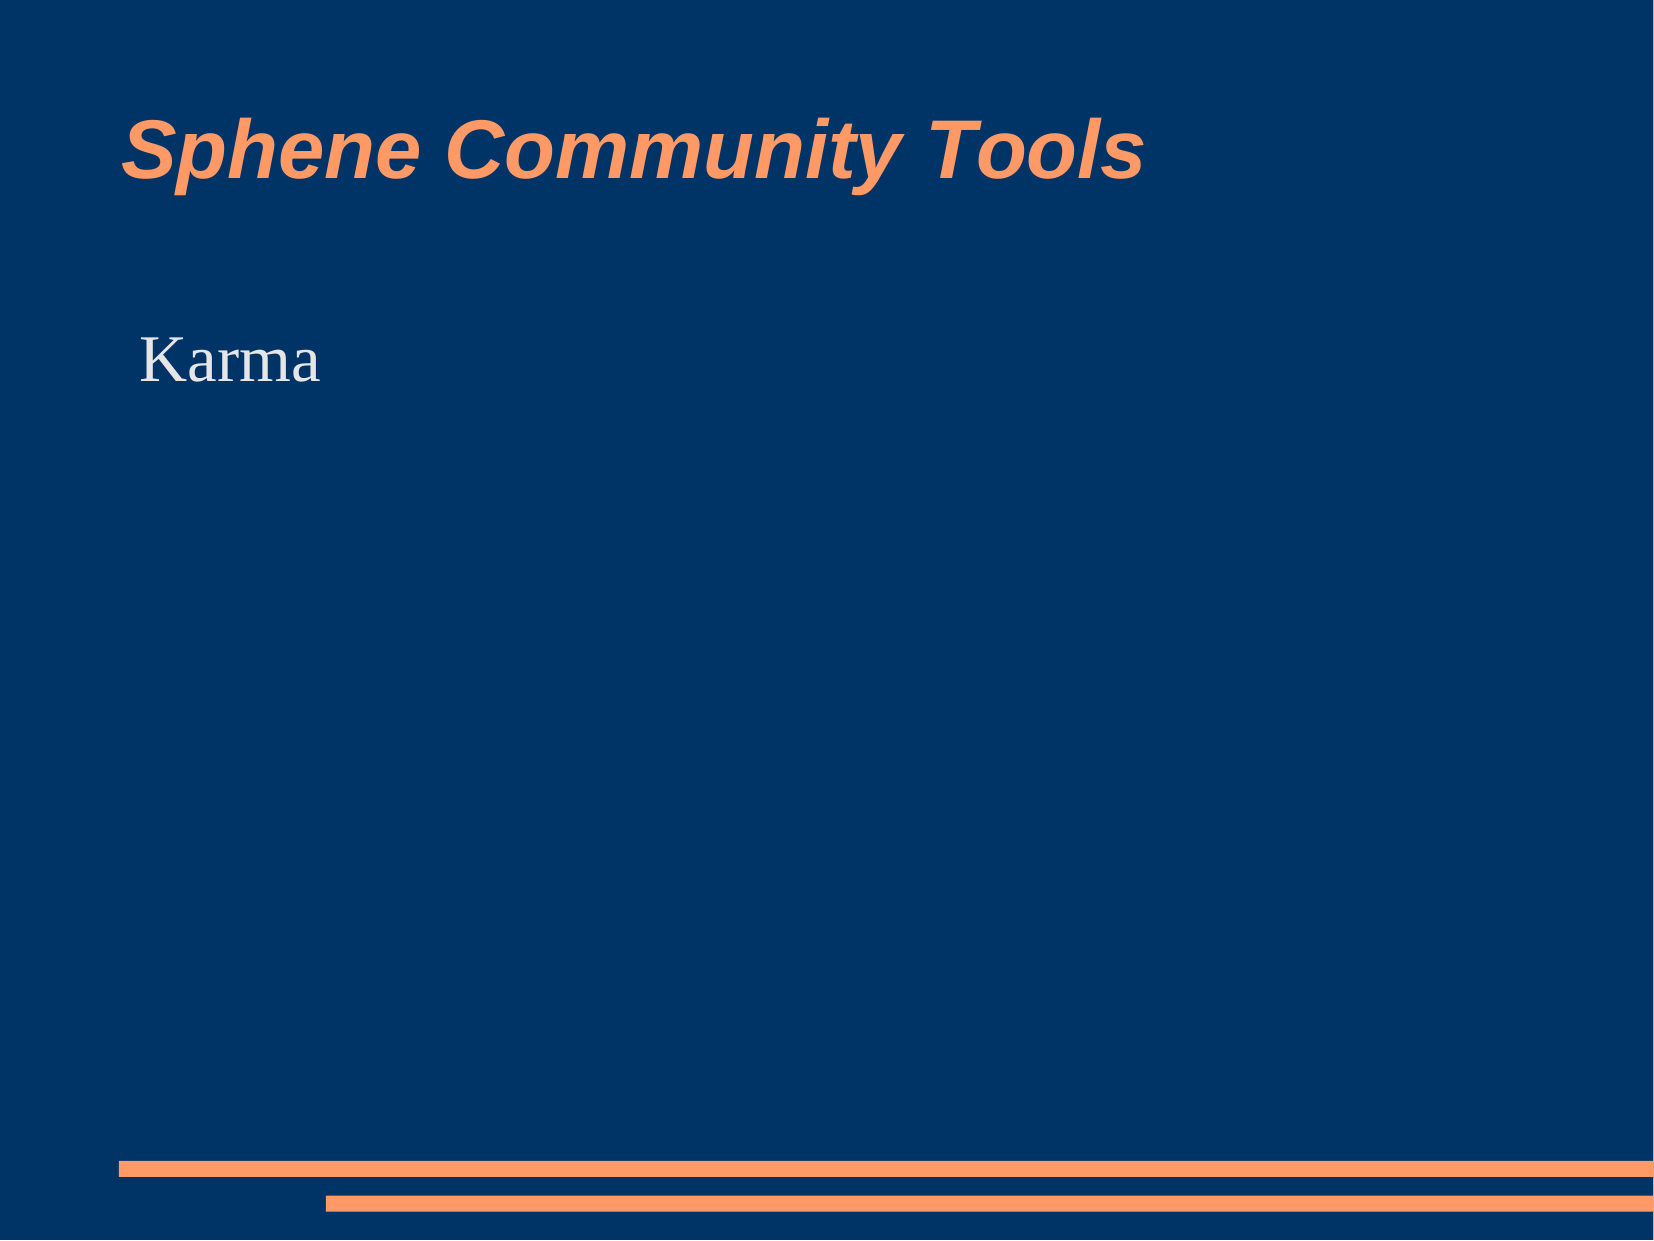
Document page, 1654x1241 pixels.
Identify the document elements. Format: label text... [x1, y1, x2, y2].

title Sphene Community Tools [121, 46, 1534, 254]
list Karma [121, 322, 1561, 1133]
